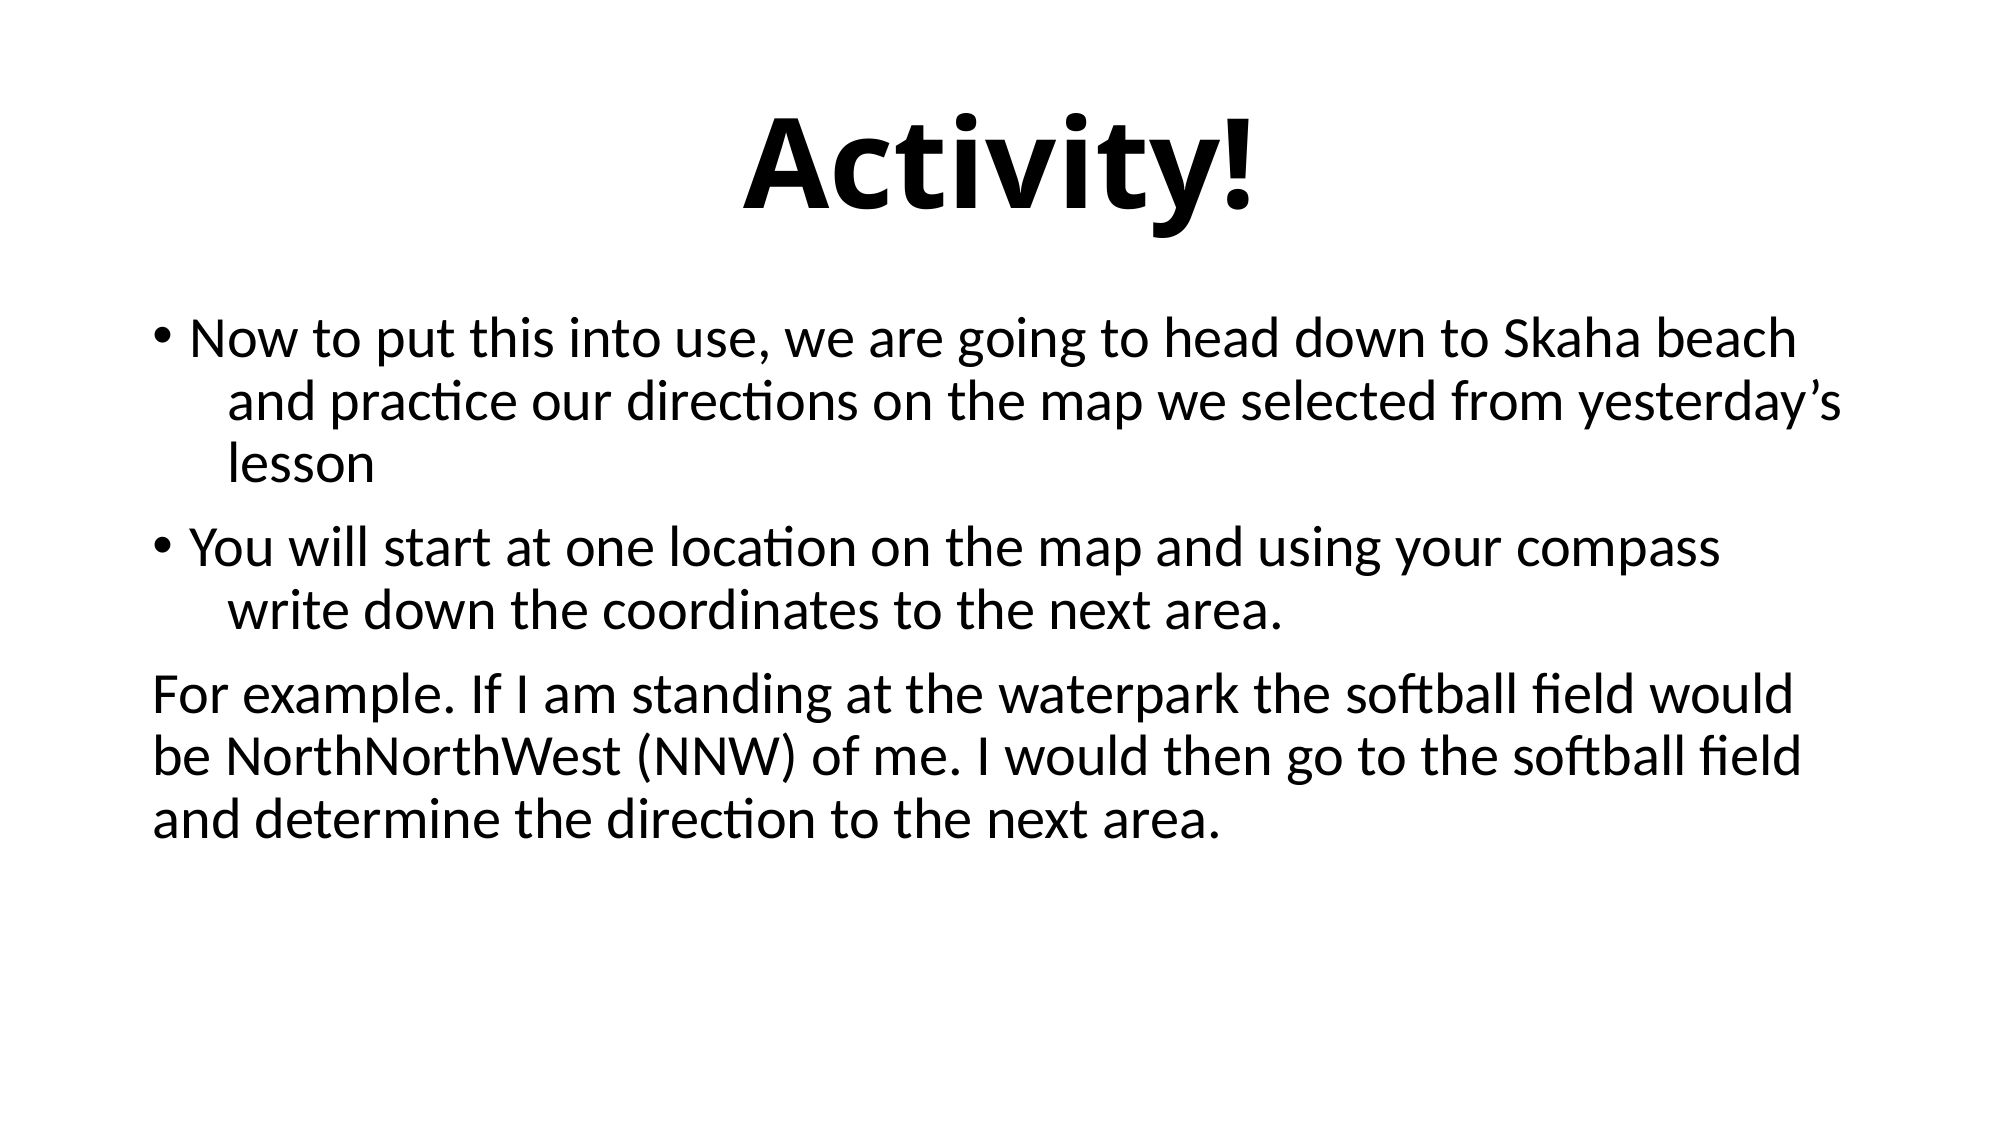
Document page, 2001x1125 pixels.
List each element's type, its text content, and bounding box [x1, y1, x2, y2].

list Now to put this into use, we are going to head down to Skaha beach and practice our directions on the map we selected from yesterday’s lesson You will start at one location on the map and using your compass write down the coordinates to the next area. For example. If I am standing at the waterpark the softball field would be NorthNorthWest (NNW) of me. I would then go to the softball field and determine the direction to the next area. [137, 299, 1863, 1014]
title Activity! [137, 59, 1863, 278]
